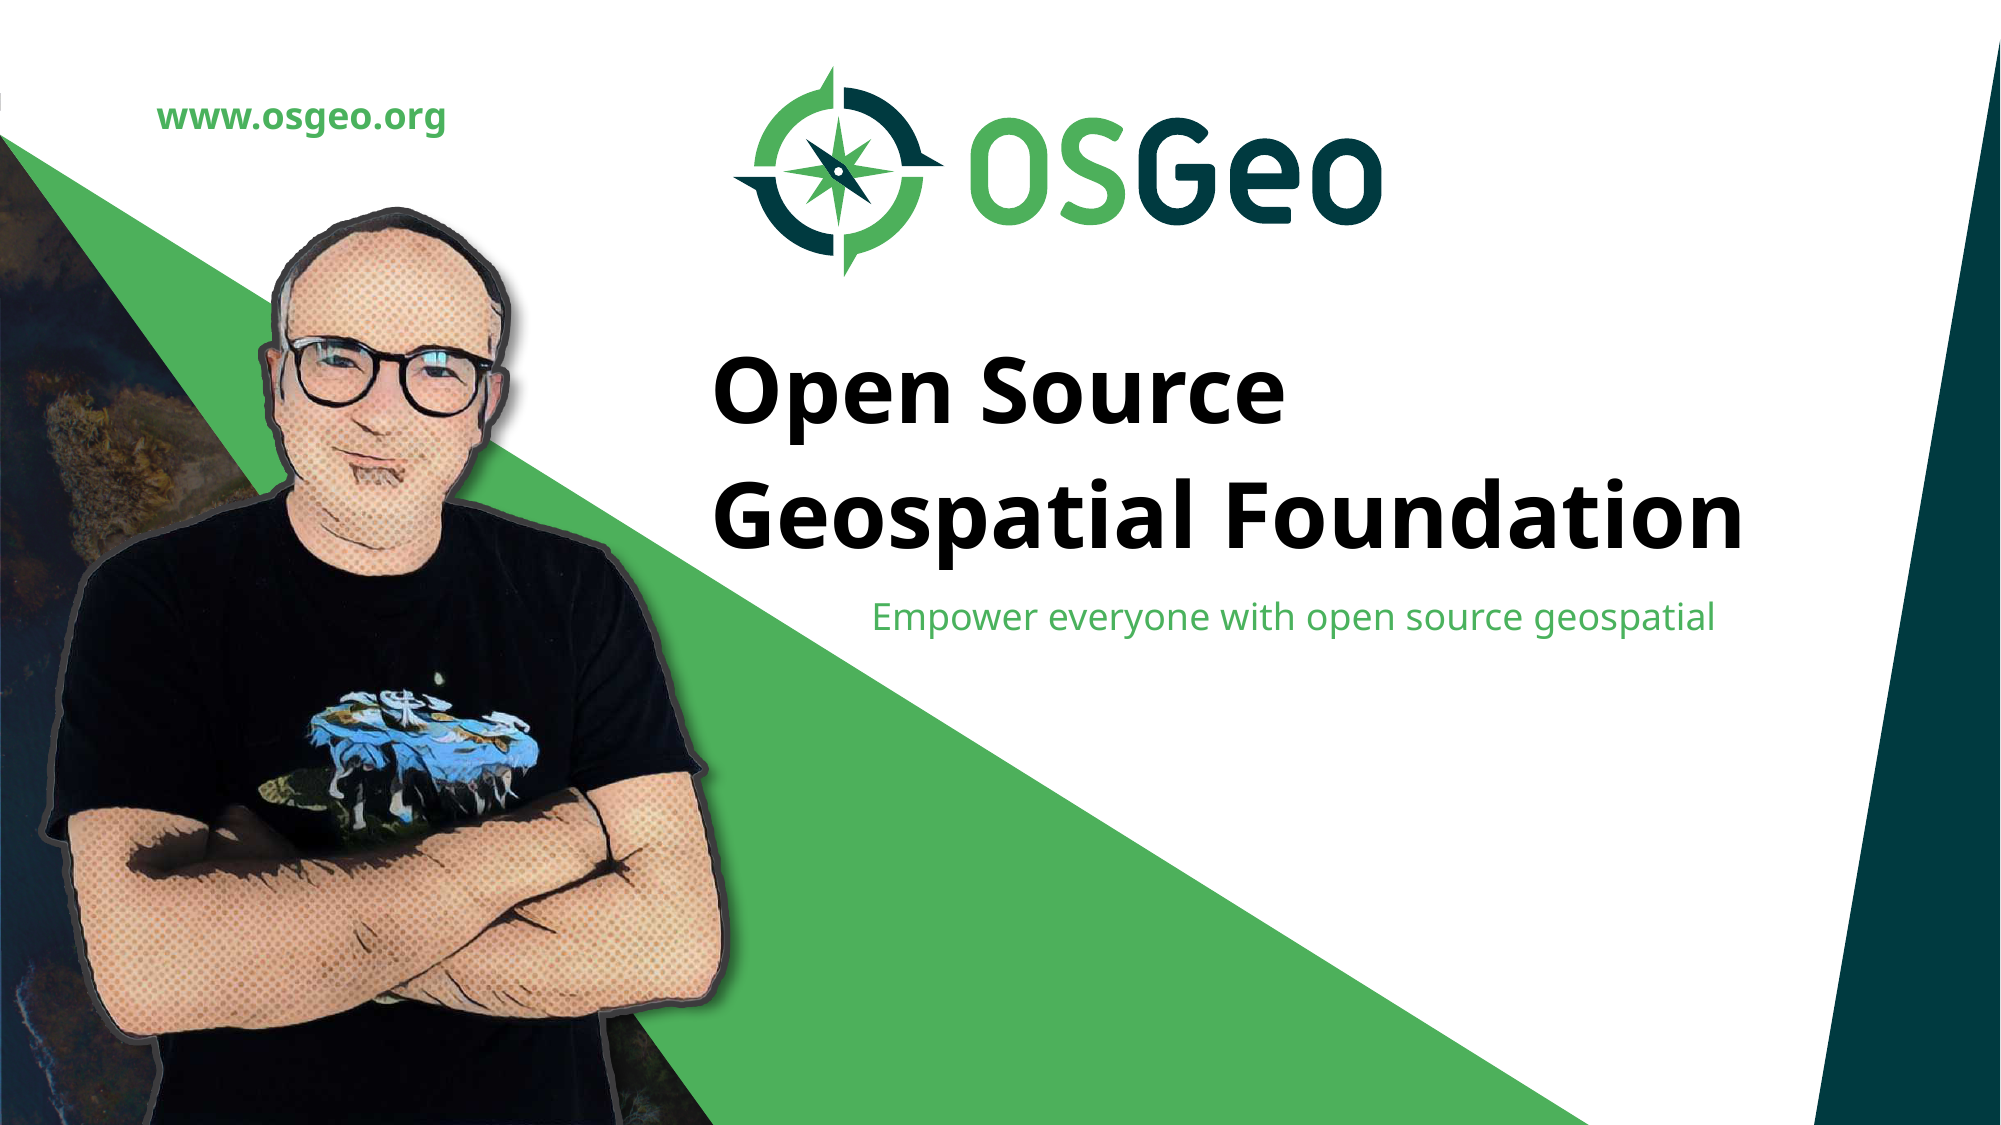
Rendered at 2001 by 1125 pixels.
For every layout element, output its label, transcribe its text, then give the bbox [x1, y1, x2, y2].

title Open Source Geospatial Foundation [886, 184, 1751, 576]
subtitle Empower everyone with open source geospatial [886, 590, 1751, 863]
picture [0, 0, 886, 1125]
